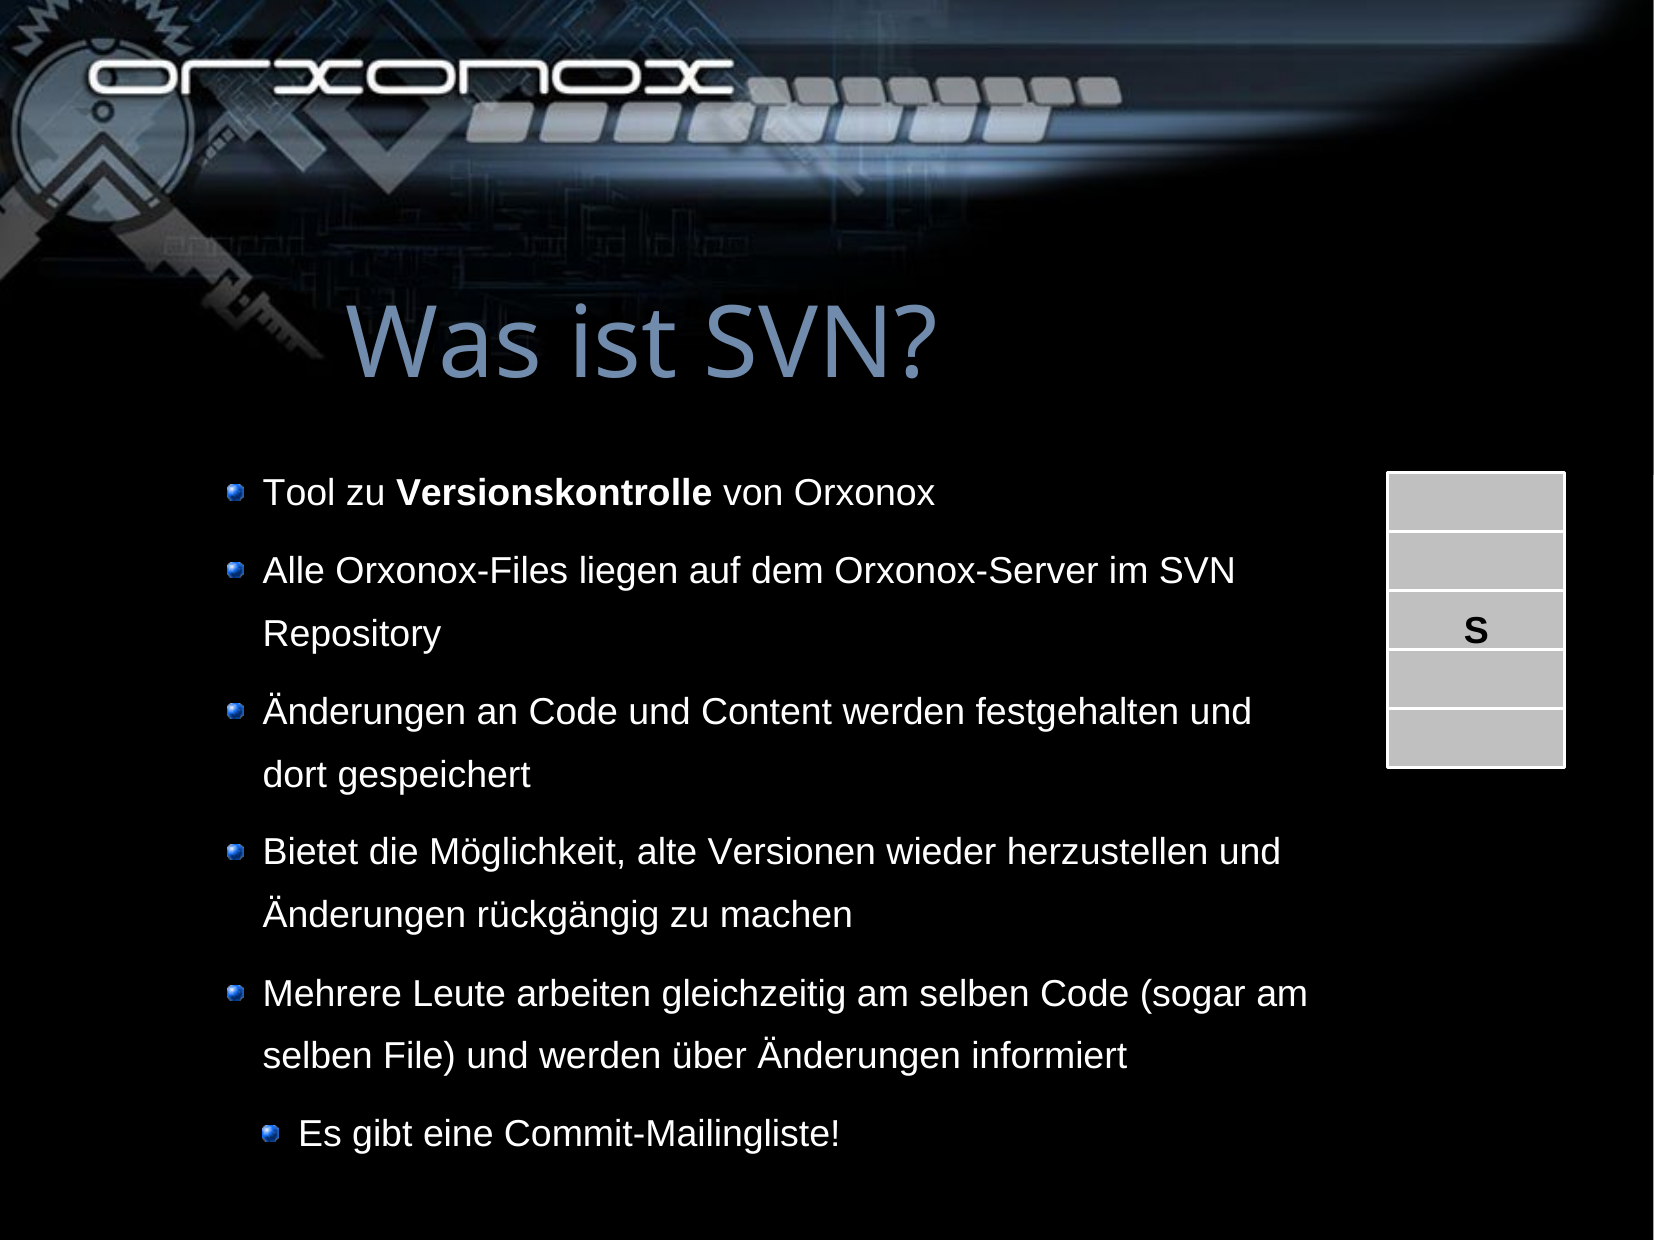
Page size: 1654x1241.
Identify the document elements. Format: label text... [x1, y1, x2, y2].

text_box S [1387, 590, 1565, 649]
text_box [1387, 649, 1565, 768]
picture [0, 0, 1654, 475]
text_box Was ist SVN? [330, 194, 1306, 326]
text_box Tool zu Versionskontrolle von Orxonox Alle Orxonox-Files liegen auf dem Orxonox-Server im SVN Repository Änderungen an Code und Content werden festgehalten und dort gespeichert Bietet die Möglichkeit, alte Versionen wieder herzustellen und Änderungen rückgängig zu machen Mehrere Leute arbeiten gleichzeitig am selben Code (sogar am selben File) und werden über Änderungen informiert Es gibt eine Commit-Mailingliste! [177, 442, 1329, 1142]
text_box [1387, 472, 1565, 590]
